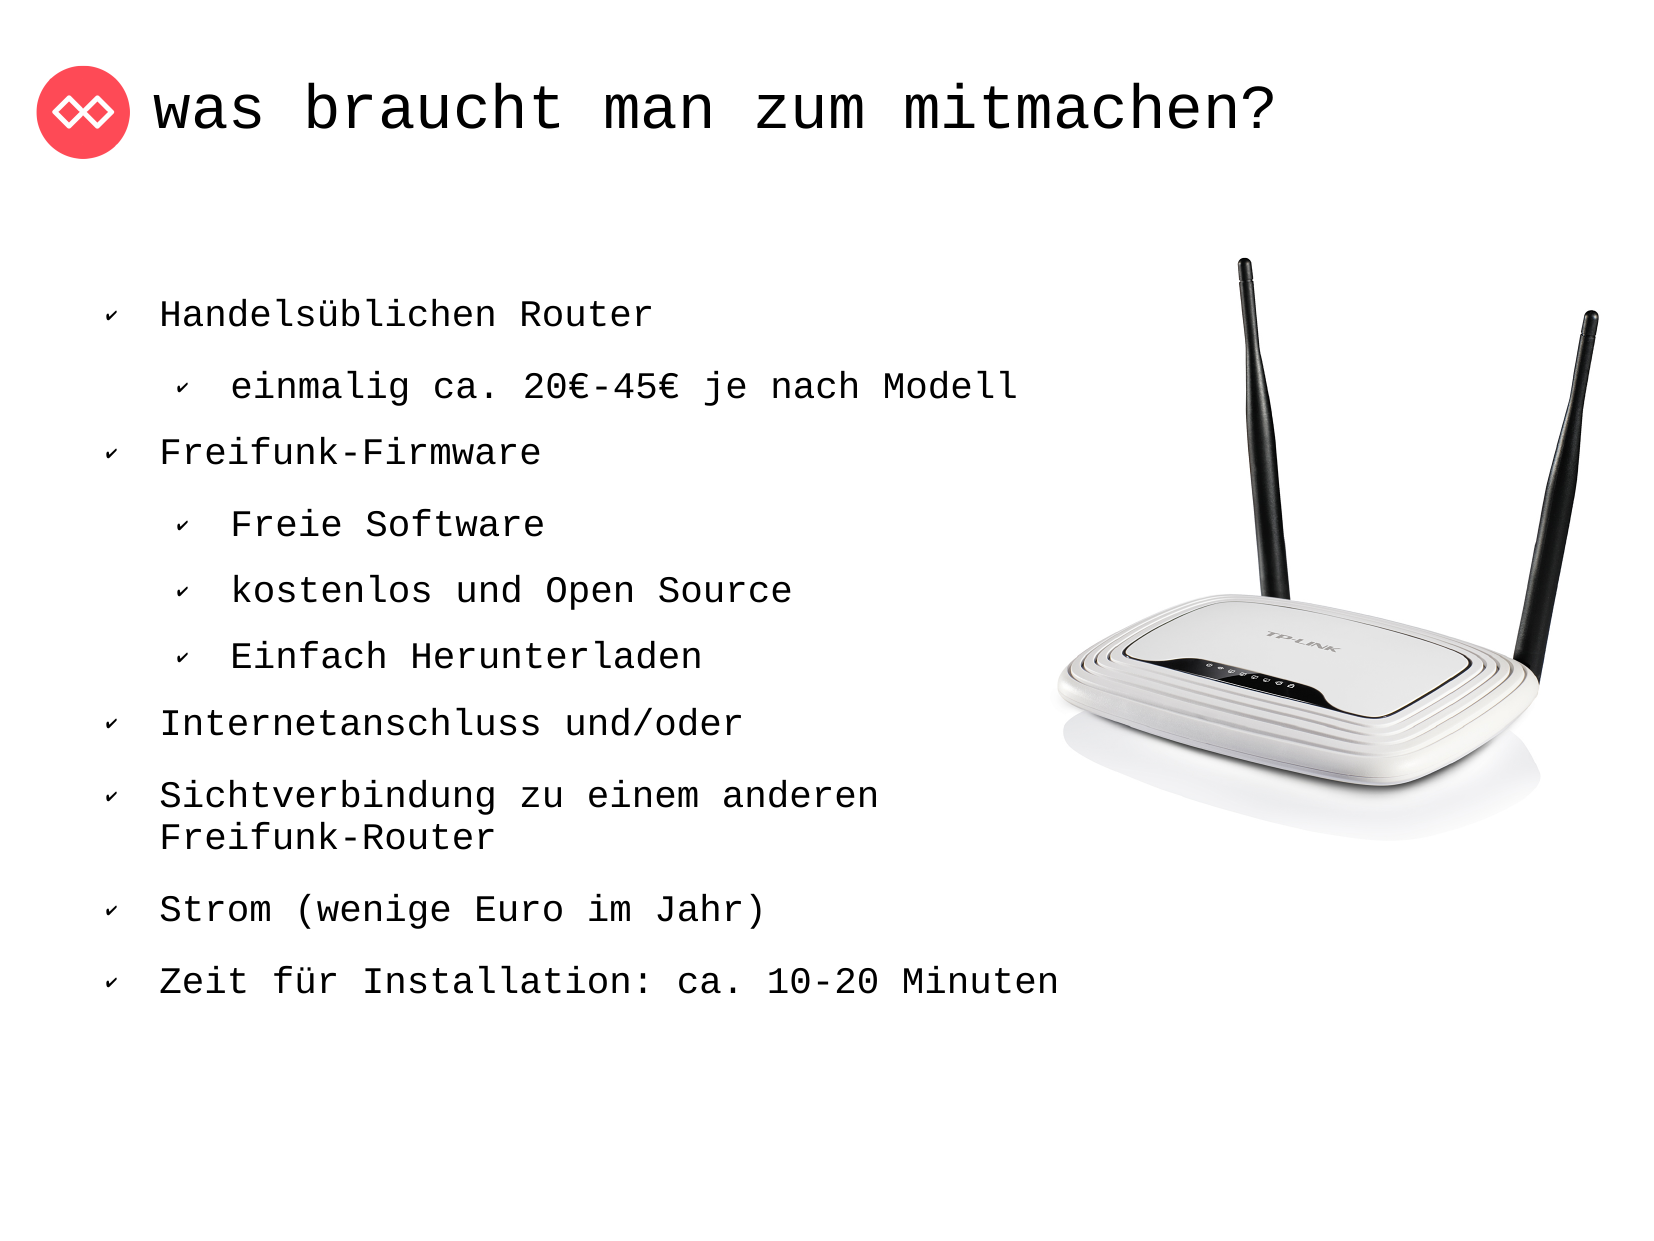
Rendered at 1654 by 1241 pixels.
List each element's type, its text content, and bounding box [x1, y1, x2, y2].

picture [1033, 236, 1617, 865]
picture [17, 46, 149, 178]
list Handelsüblichen Router einmalig ca. 20€-45€ je nach Modell Freifunk-Firmware Freie Software kostenlos und Open Source Einfach Herunterladen Internetanschluss und/oder Sichtverbindung zu einem anderen Freifunk-Router Strom (wenige Euro im Jahr) Zeit für Installation: ca. 10-20 Minuten [88, 295, 1093, 1114]
title was braucht man zum mitmachen? [153, 8, 1642, 216]
